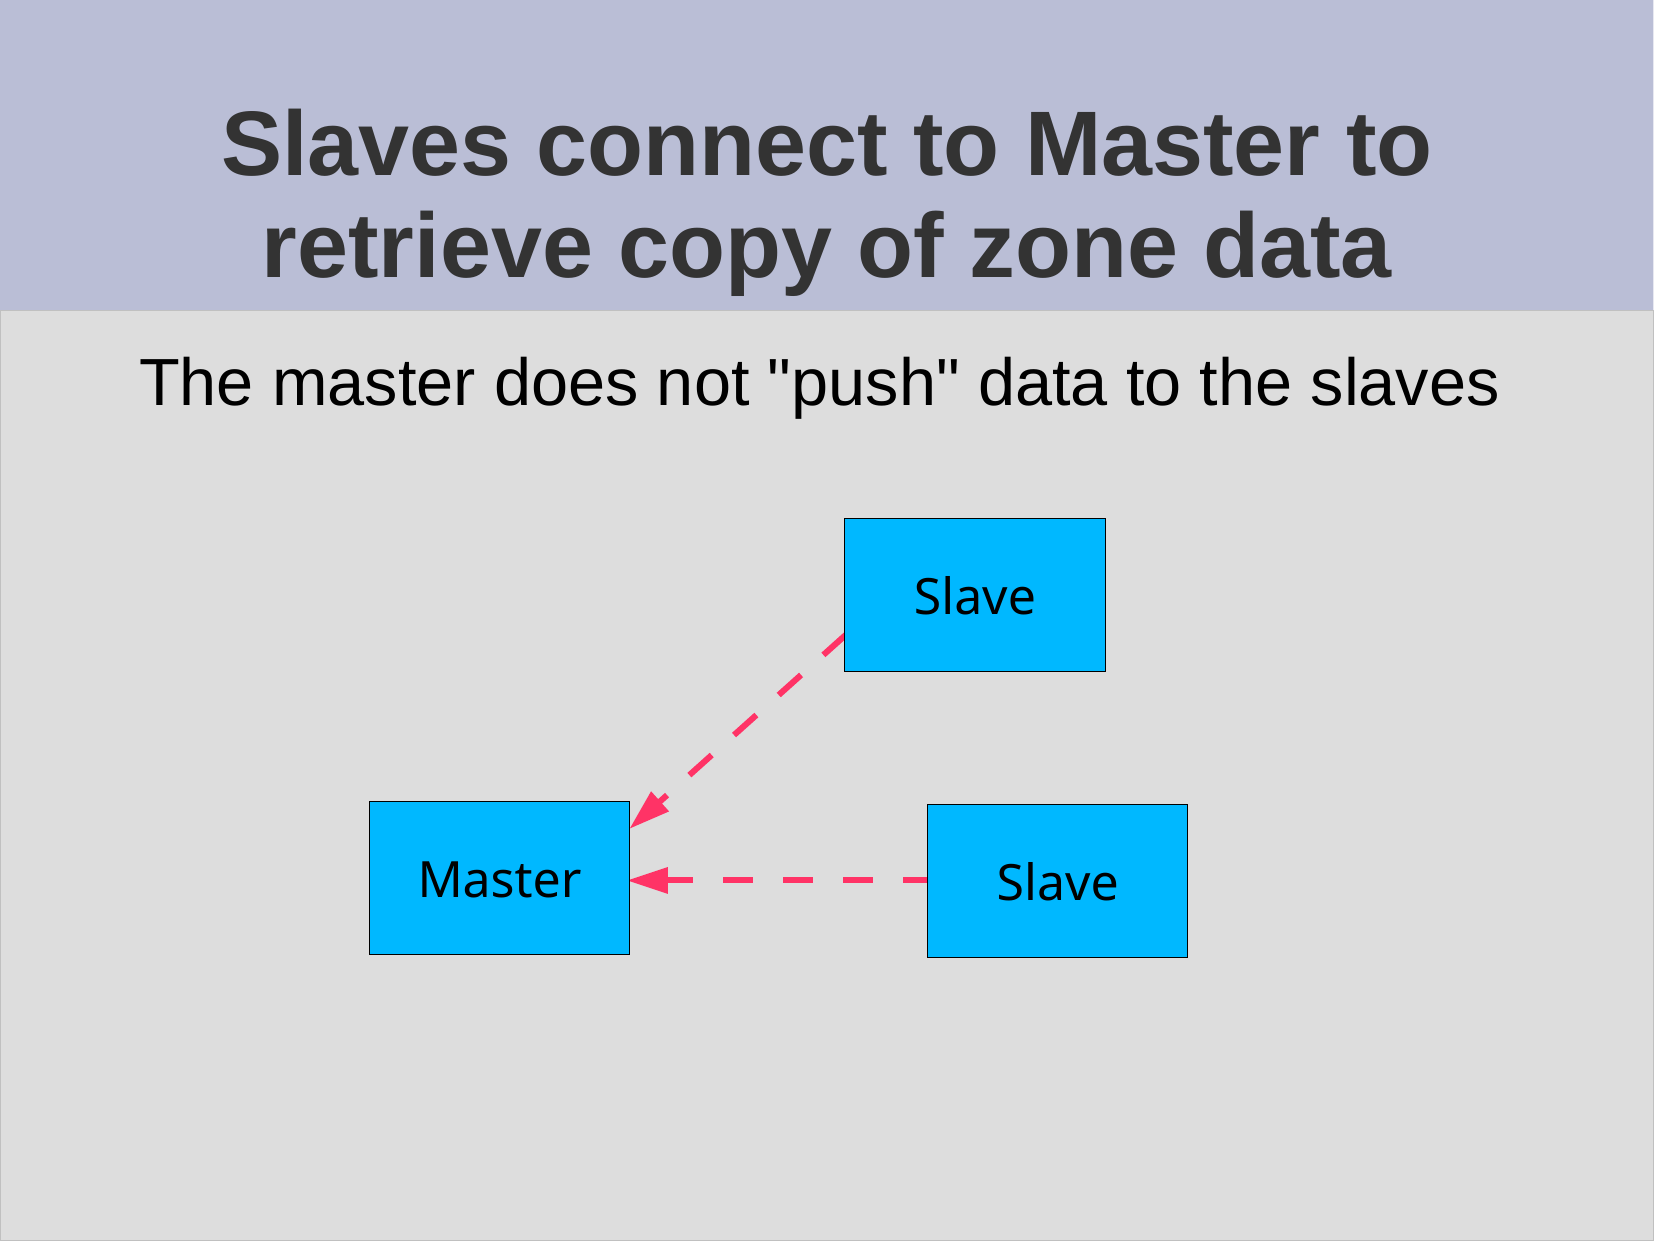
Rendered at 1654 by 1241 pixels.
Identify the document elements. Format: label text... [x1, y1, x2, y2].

text_box Slave [927, 804, 1188, 958]
text_box Master [369, 801, 630, 955]
text_box Slave [844, 518, 1106, 672]
list The master does not "push" data to the slaves [121, 344, 1534, 1127]
title Slaves connect to Master to retrieve copy of zone data [121, 89, 1534, 301]
